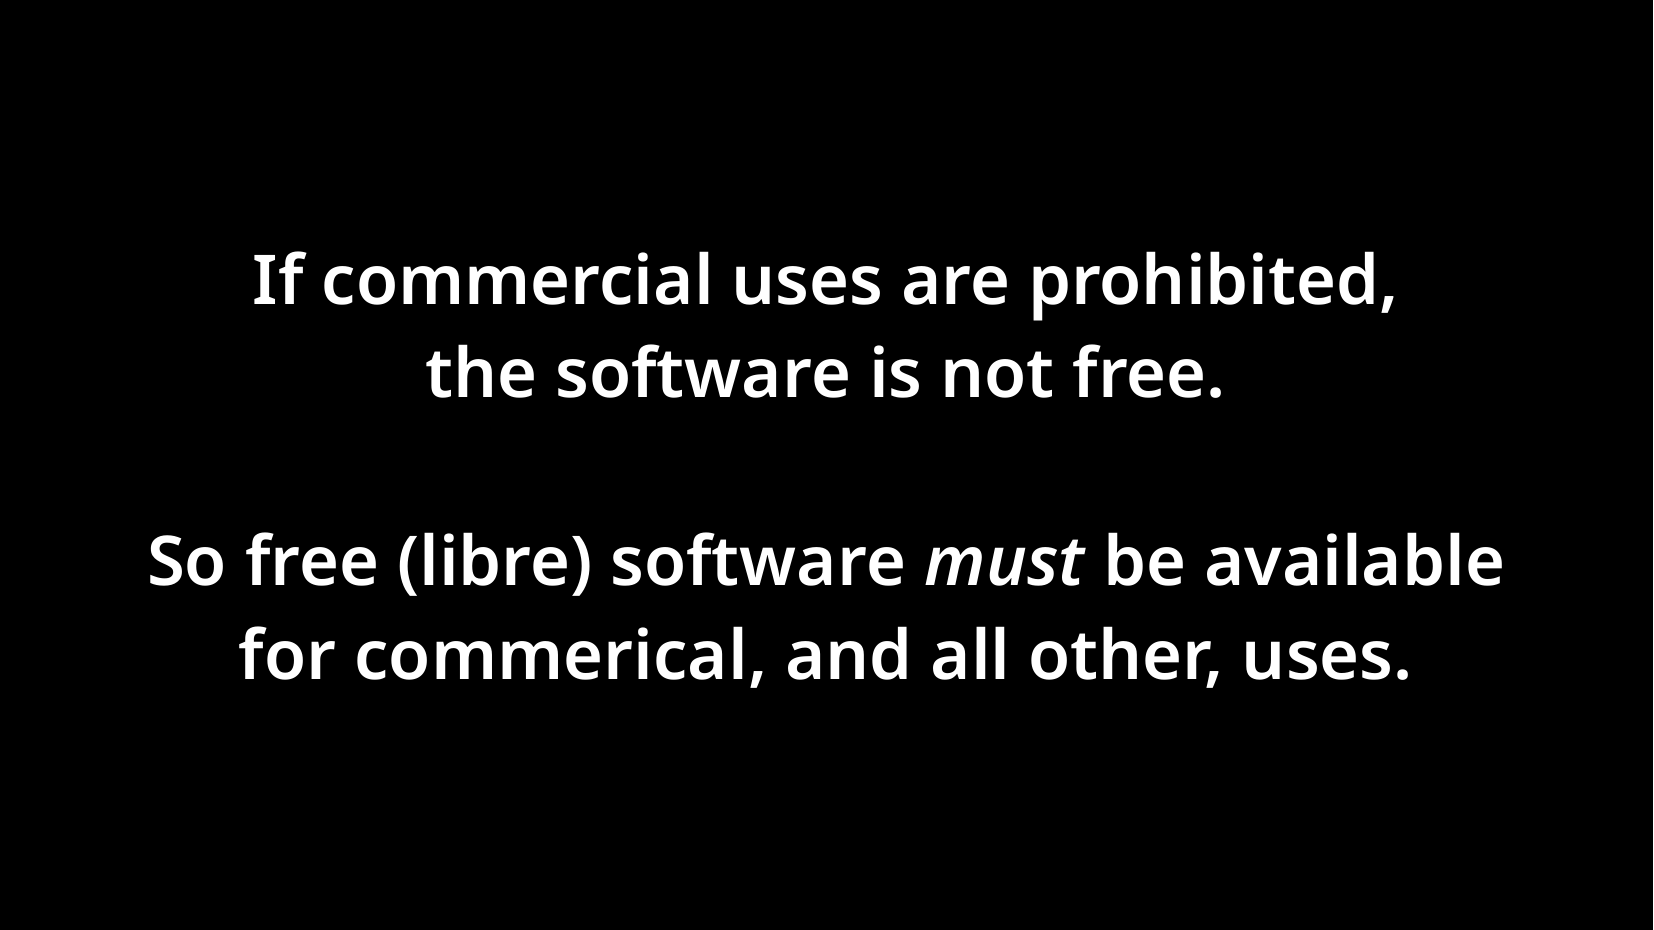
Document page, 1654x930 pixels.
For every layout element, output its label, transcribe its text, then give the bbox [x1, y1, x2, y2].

title If commercial uses are prohibited, the software is not free. So free (libre) software must be available for commerical, and all other, uses. [82, 256, 1571, 674]
